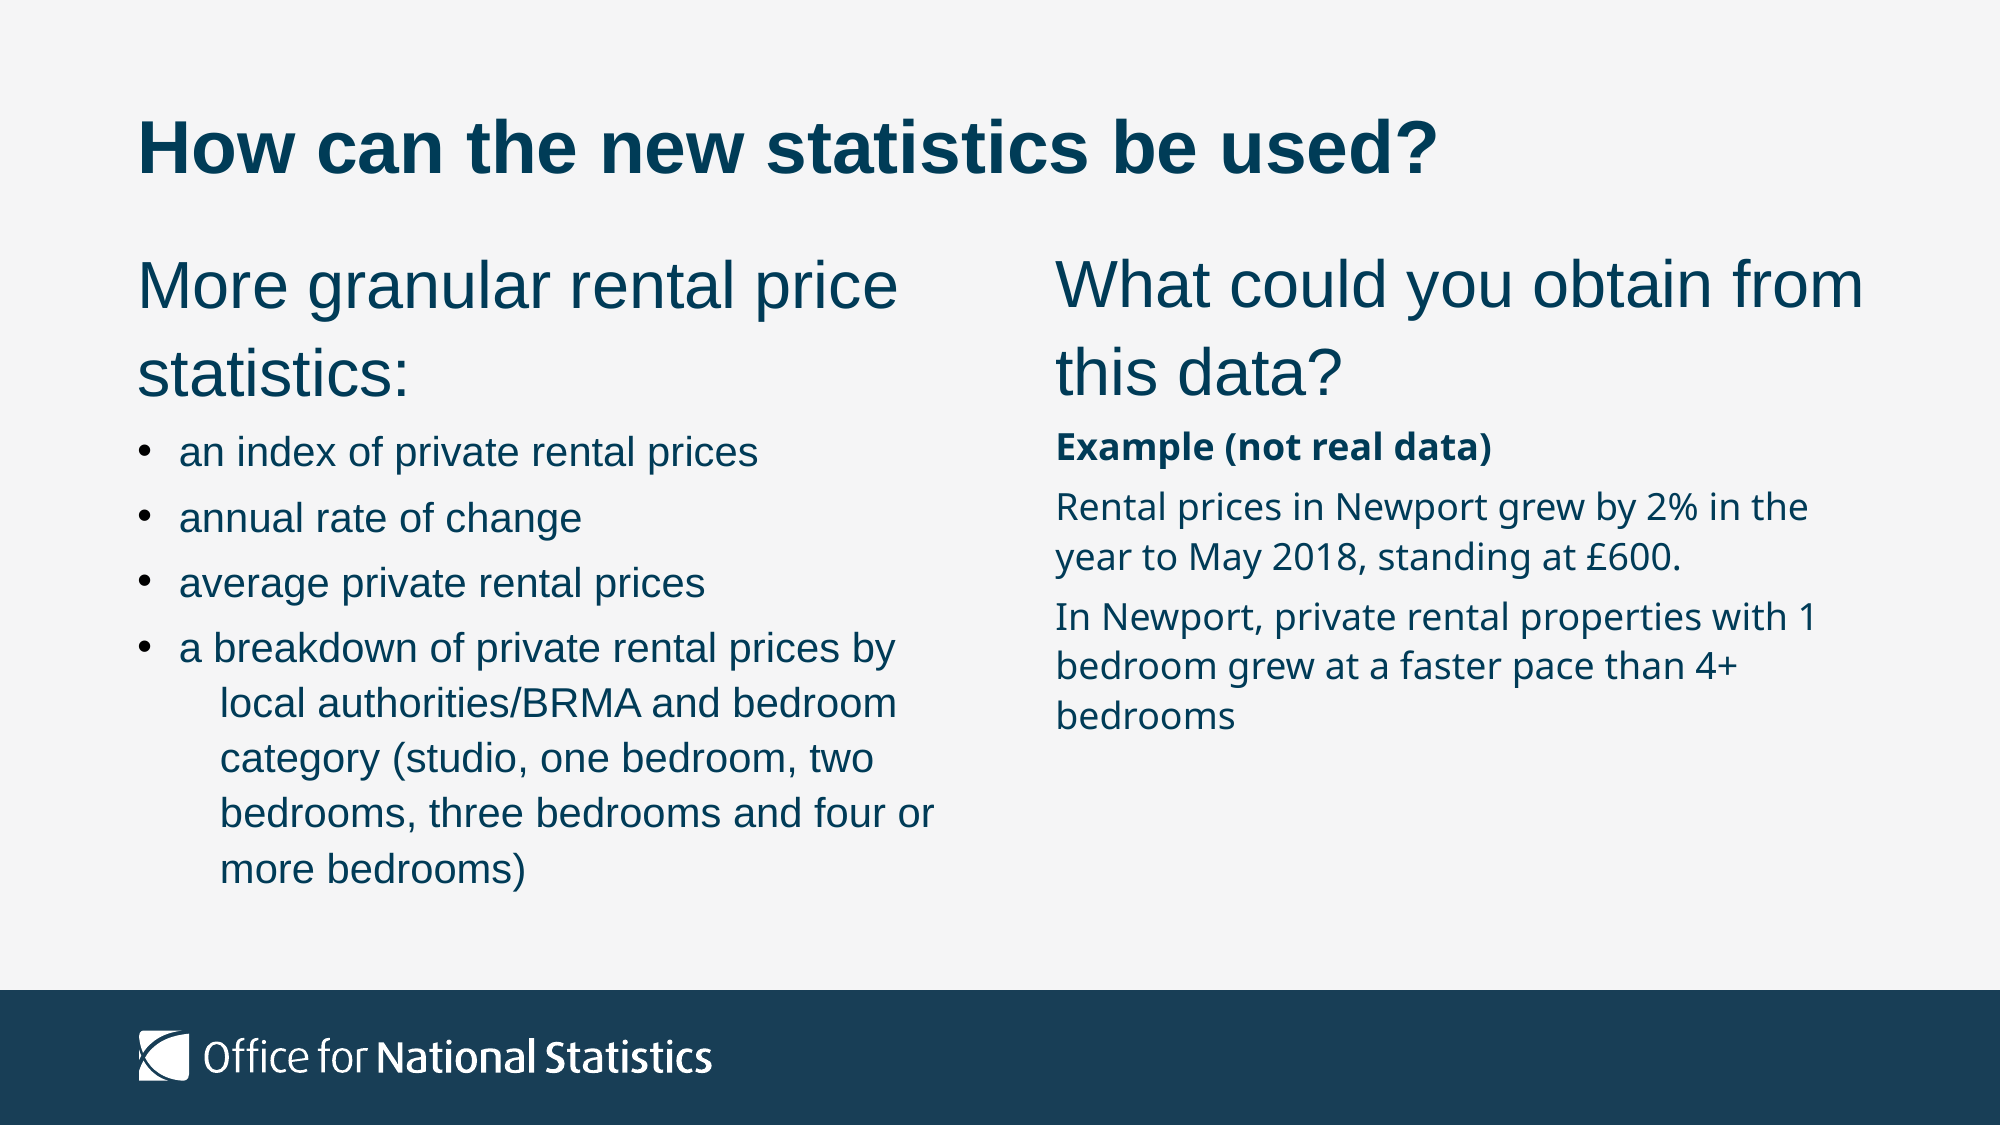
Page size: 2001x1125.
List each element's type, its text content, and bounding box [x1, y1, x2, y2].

text_box What could you obtain from this data? Example (not real data) Rental prices in Newport grew by 2% in the year to May 2018, standing at £600. In Newport, private rental properties with 1 bedroom grew at a faster pace than 4+ bedrooms [1055, 232, 1870, 835]
title How can the new statistics be used? [137, 105, 1863, 192]
list More granular rental price statistics: an index of private rental prices annual rate of change average private rental prices a breakdown of private rental prices by local authorities/BRMA and bedroom category (studio, one bedroom, two bedrooms, three bedrooms and four or more bedrooms) [137, 233, 952, 894]
